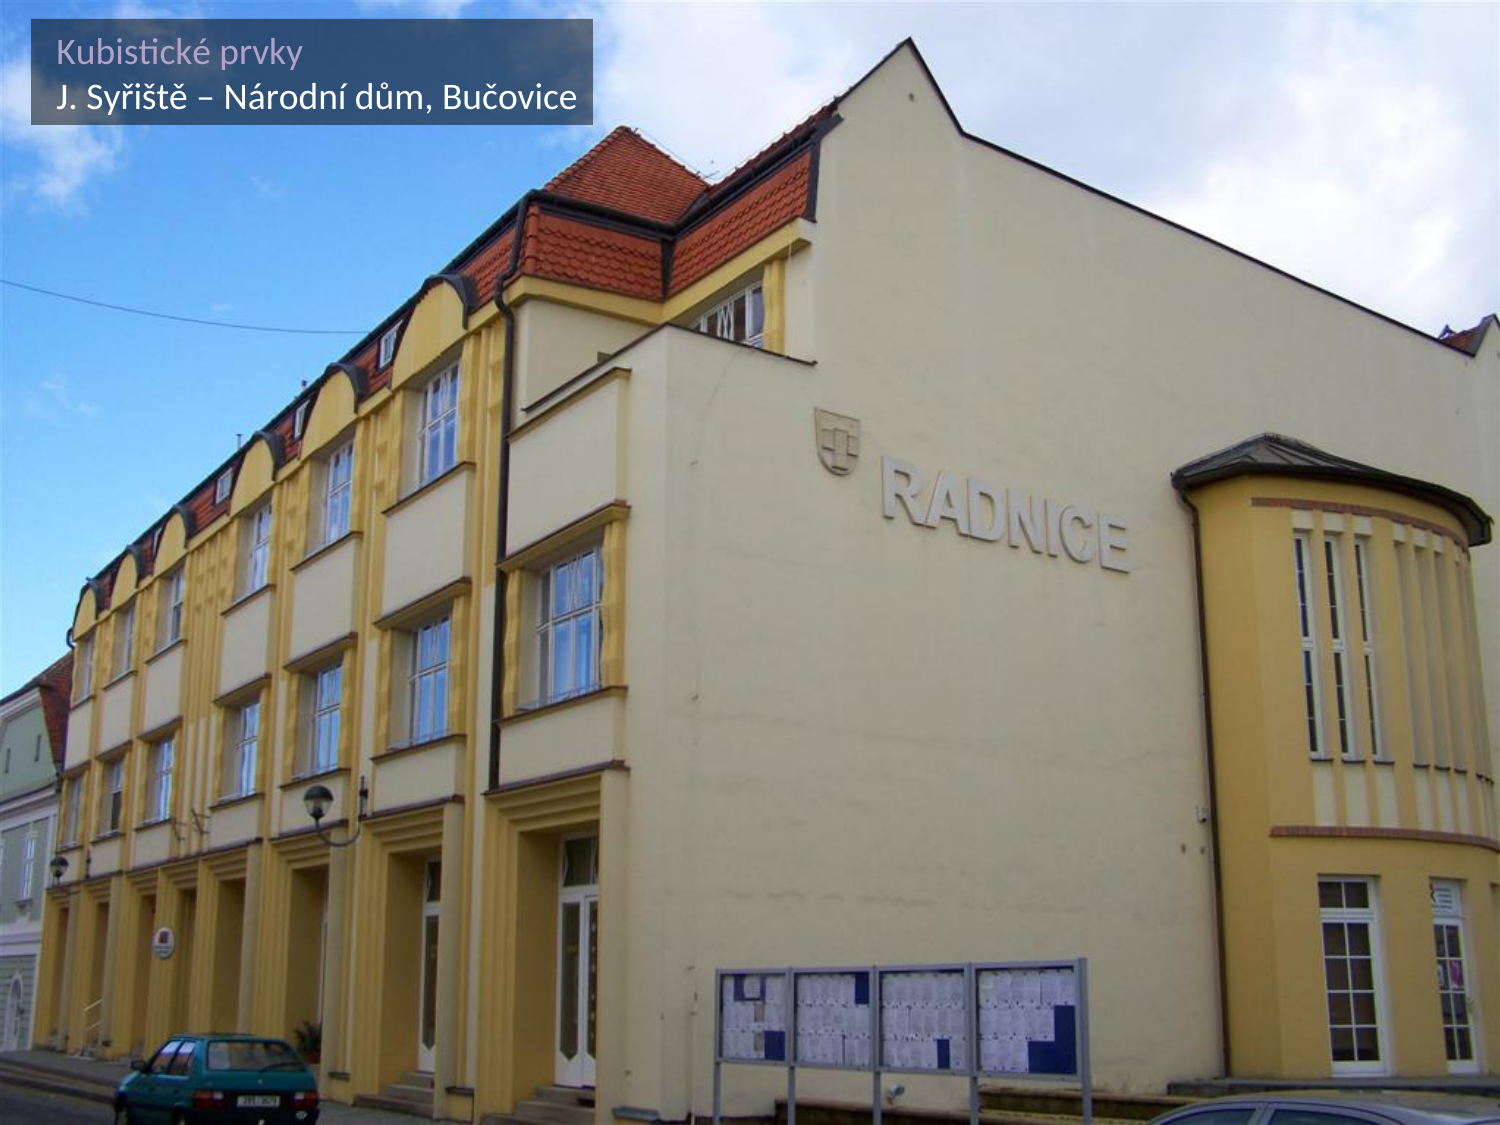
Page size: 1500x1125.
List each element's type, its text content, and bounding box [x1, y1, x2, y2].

picture [0, 0, 1500, 1125]
text_box [31, 18, 41, 125]
text_box Kubistické prvky J. Syřiště – Národní dům, Bučovice [41, 18, 594, 125]
